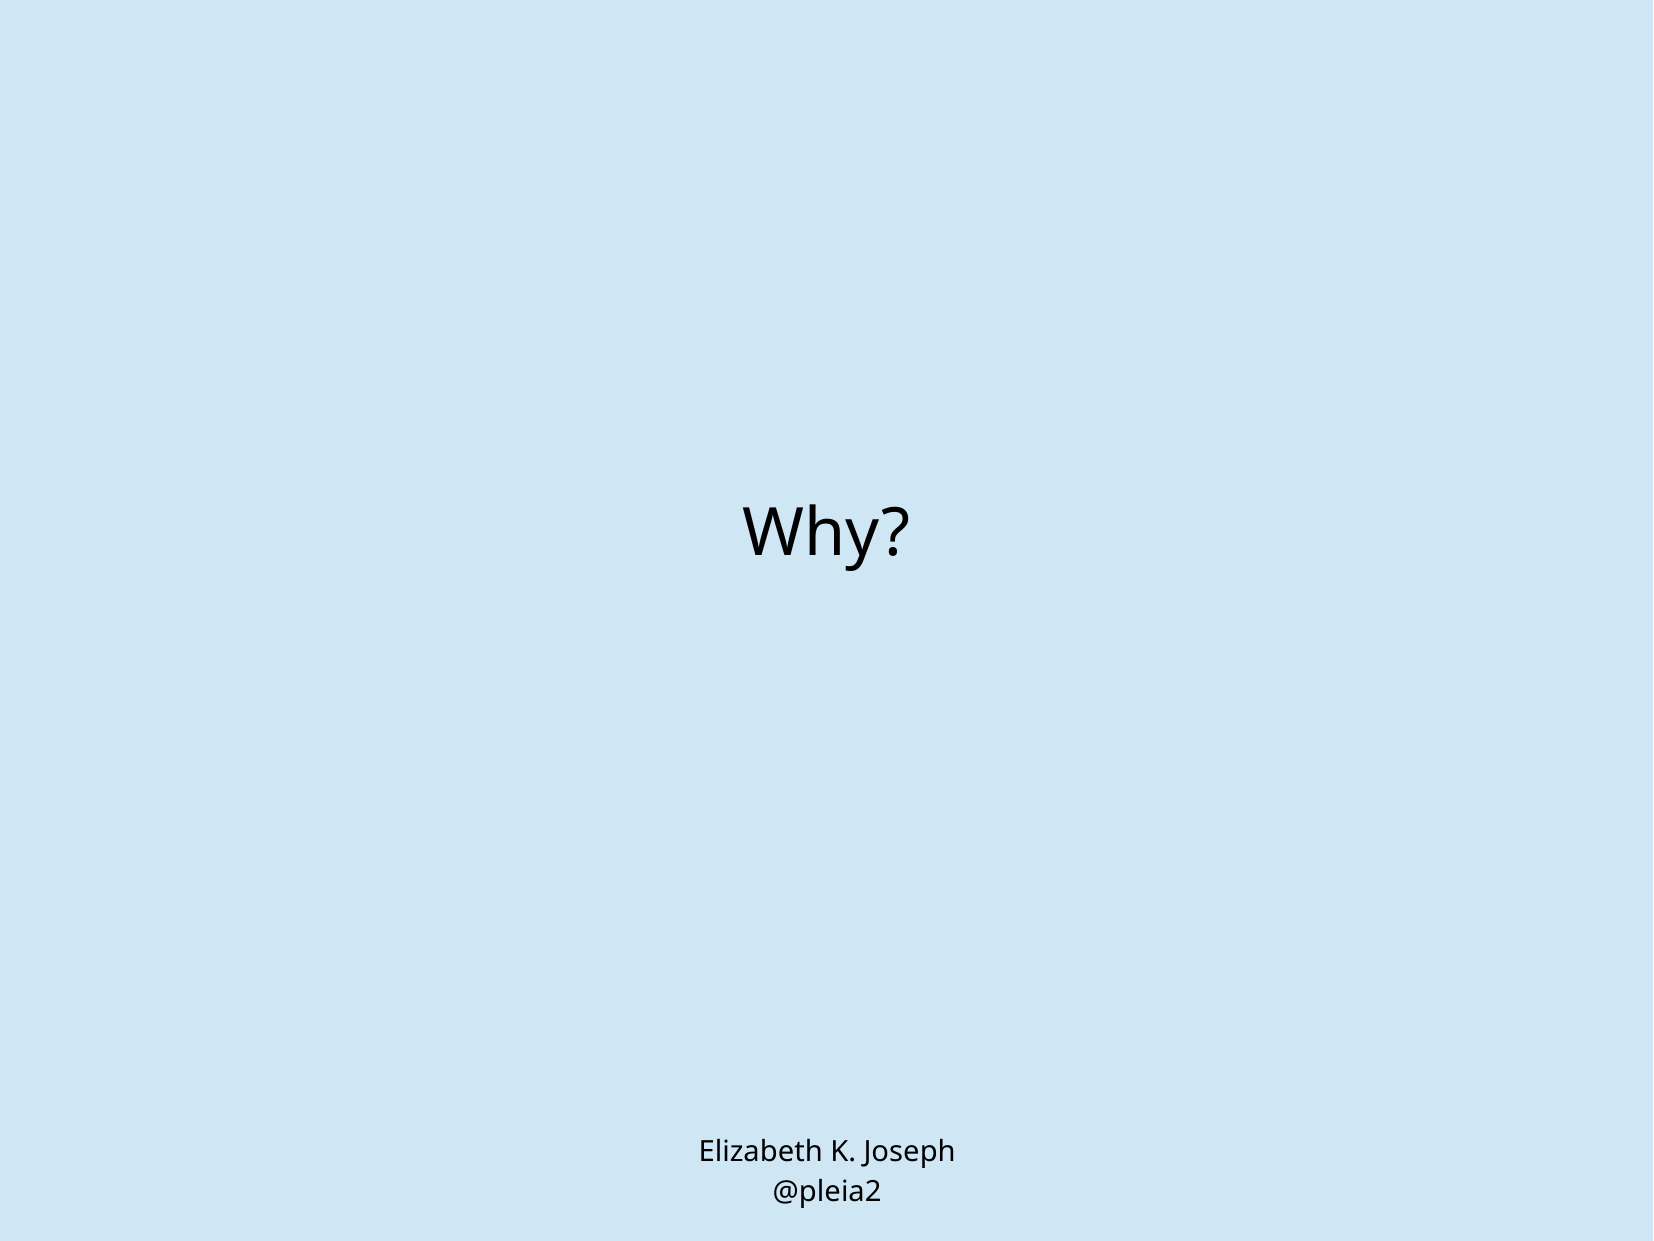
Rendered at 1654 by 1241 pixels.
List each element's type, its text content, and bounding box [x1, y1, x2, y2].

subtitle Why? [82, 49, 1571, 1010]
